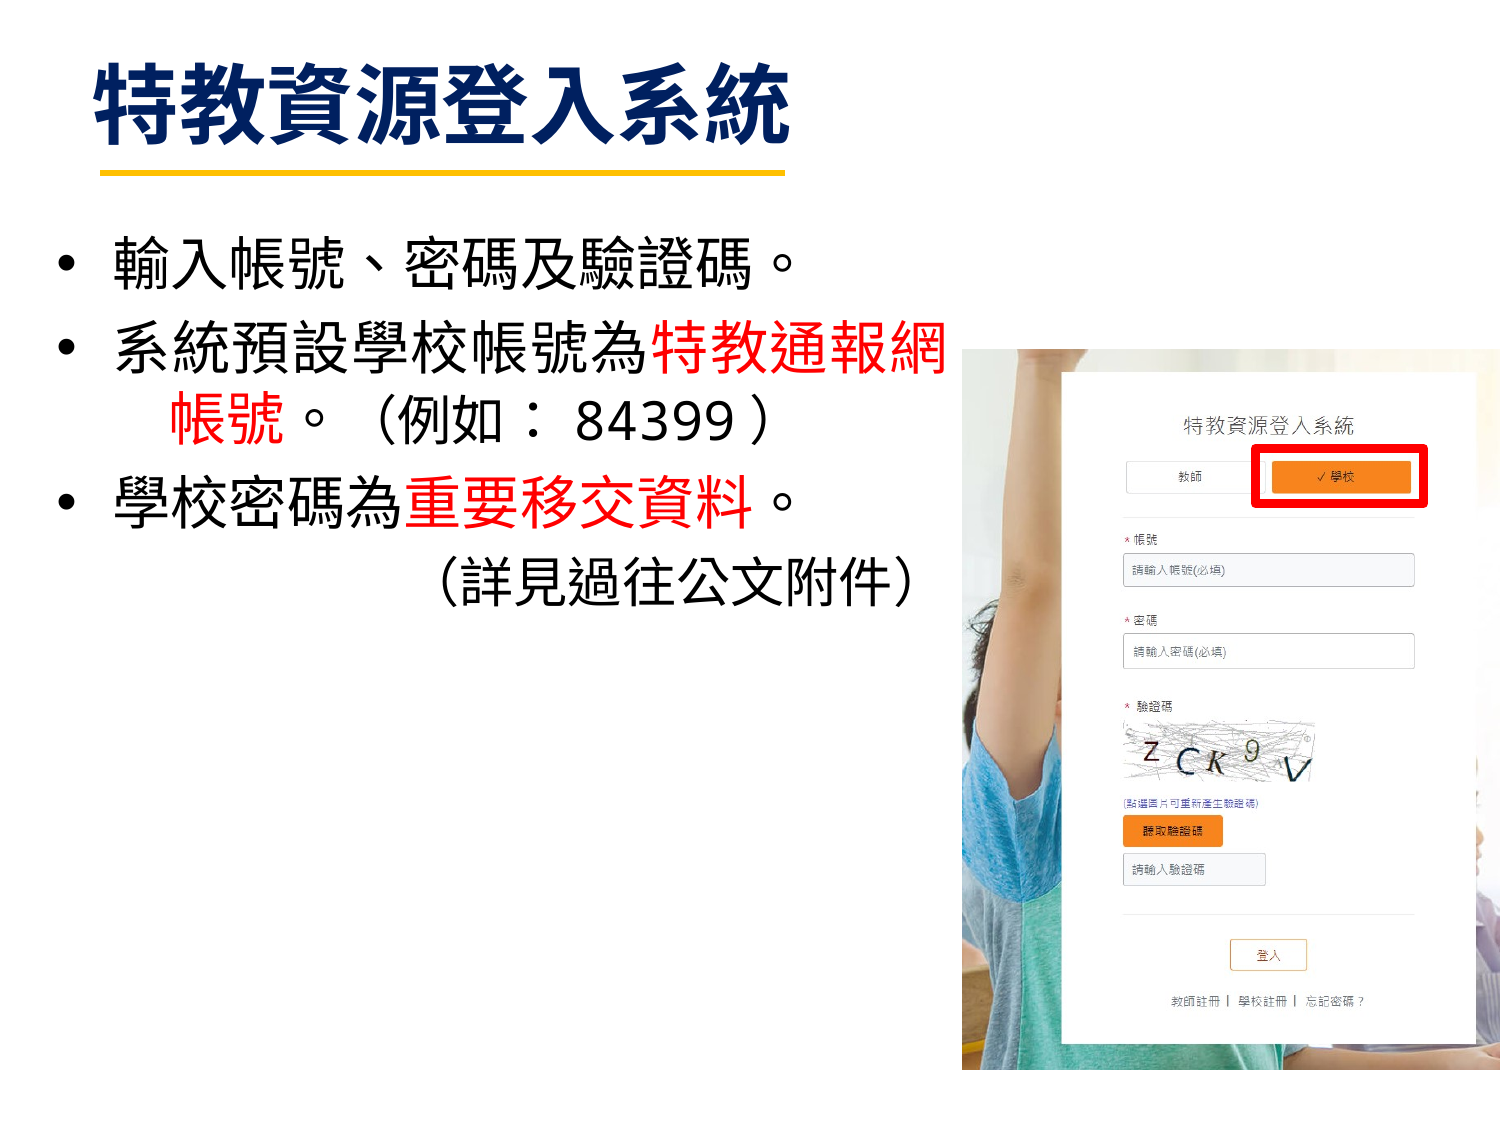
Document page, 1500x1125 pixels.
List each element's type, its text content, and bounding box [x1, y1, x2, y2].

text_box 特教資源登入系統 [76, 42, 814, 164]
picture [962, 349, 1500, 1070]
list 輸入帳號、密碼及驗證碼。 系統預設學校帳號為特教通報網帳號。（例如：84399） 學校密碼為重要移交資料。 （詳見過往公文附件） [41, 219, 963, 1071]
